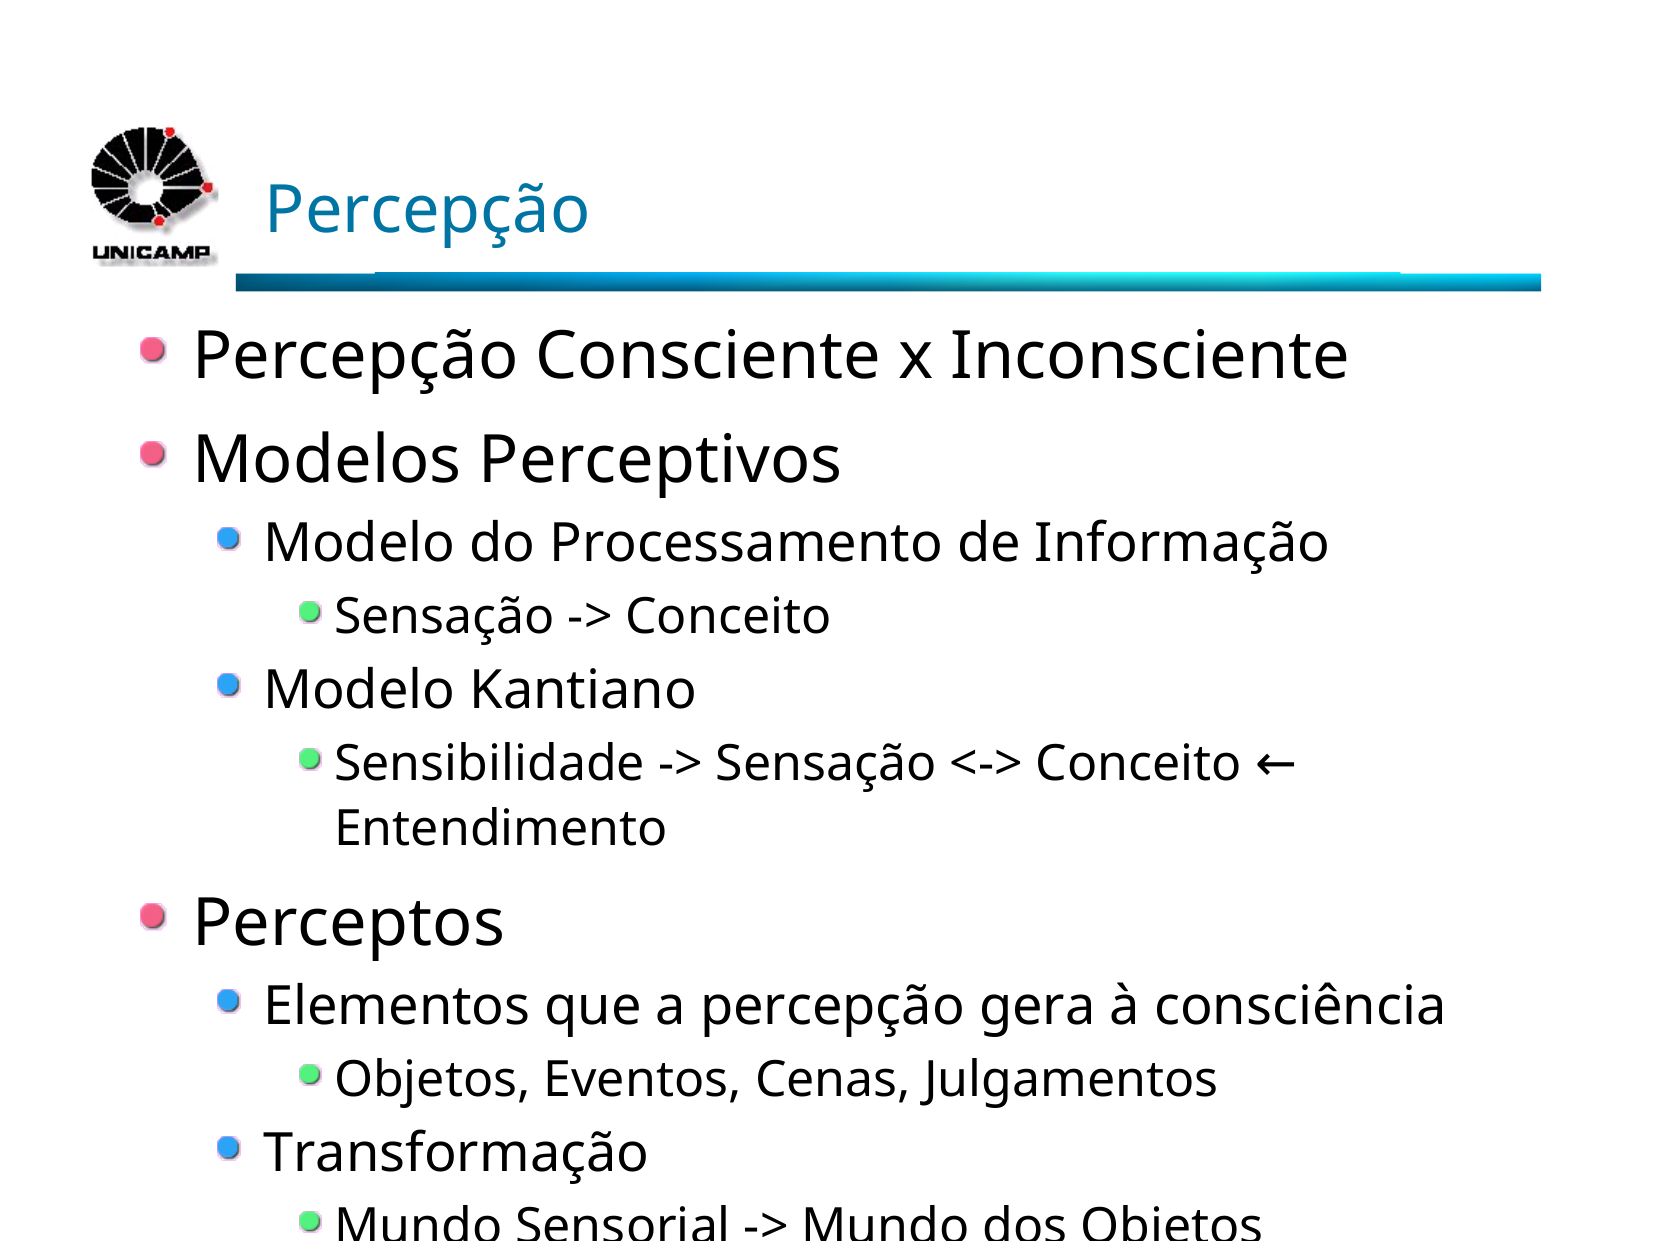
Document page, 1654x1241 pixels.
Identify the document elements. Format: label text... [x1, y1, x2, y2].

list Percepção Consciente x Inconsciente Modelos Perceptivos Modelo do Processamento de Informação Sensação -> Conceito Modelo Kantiano Sensibilidade -> Sensação <-> Conceito ← Entendimento Perceptos Elementos que a percepção gera à consciência Objetos, Eventos, Cenas, Julgamentos Transformação Mundo Sensorial -> Mundo dos Objetos [121, 309, 1534, 1182]
picture [298, 1210, 323, 1234]
title Percepção [264, 42, 1534, 250]
picture [125, 272, 1654, 295]
